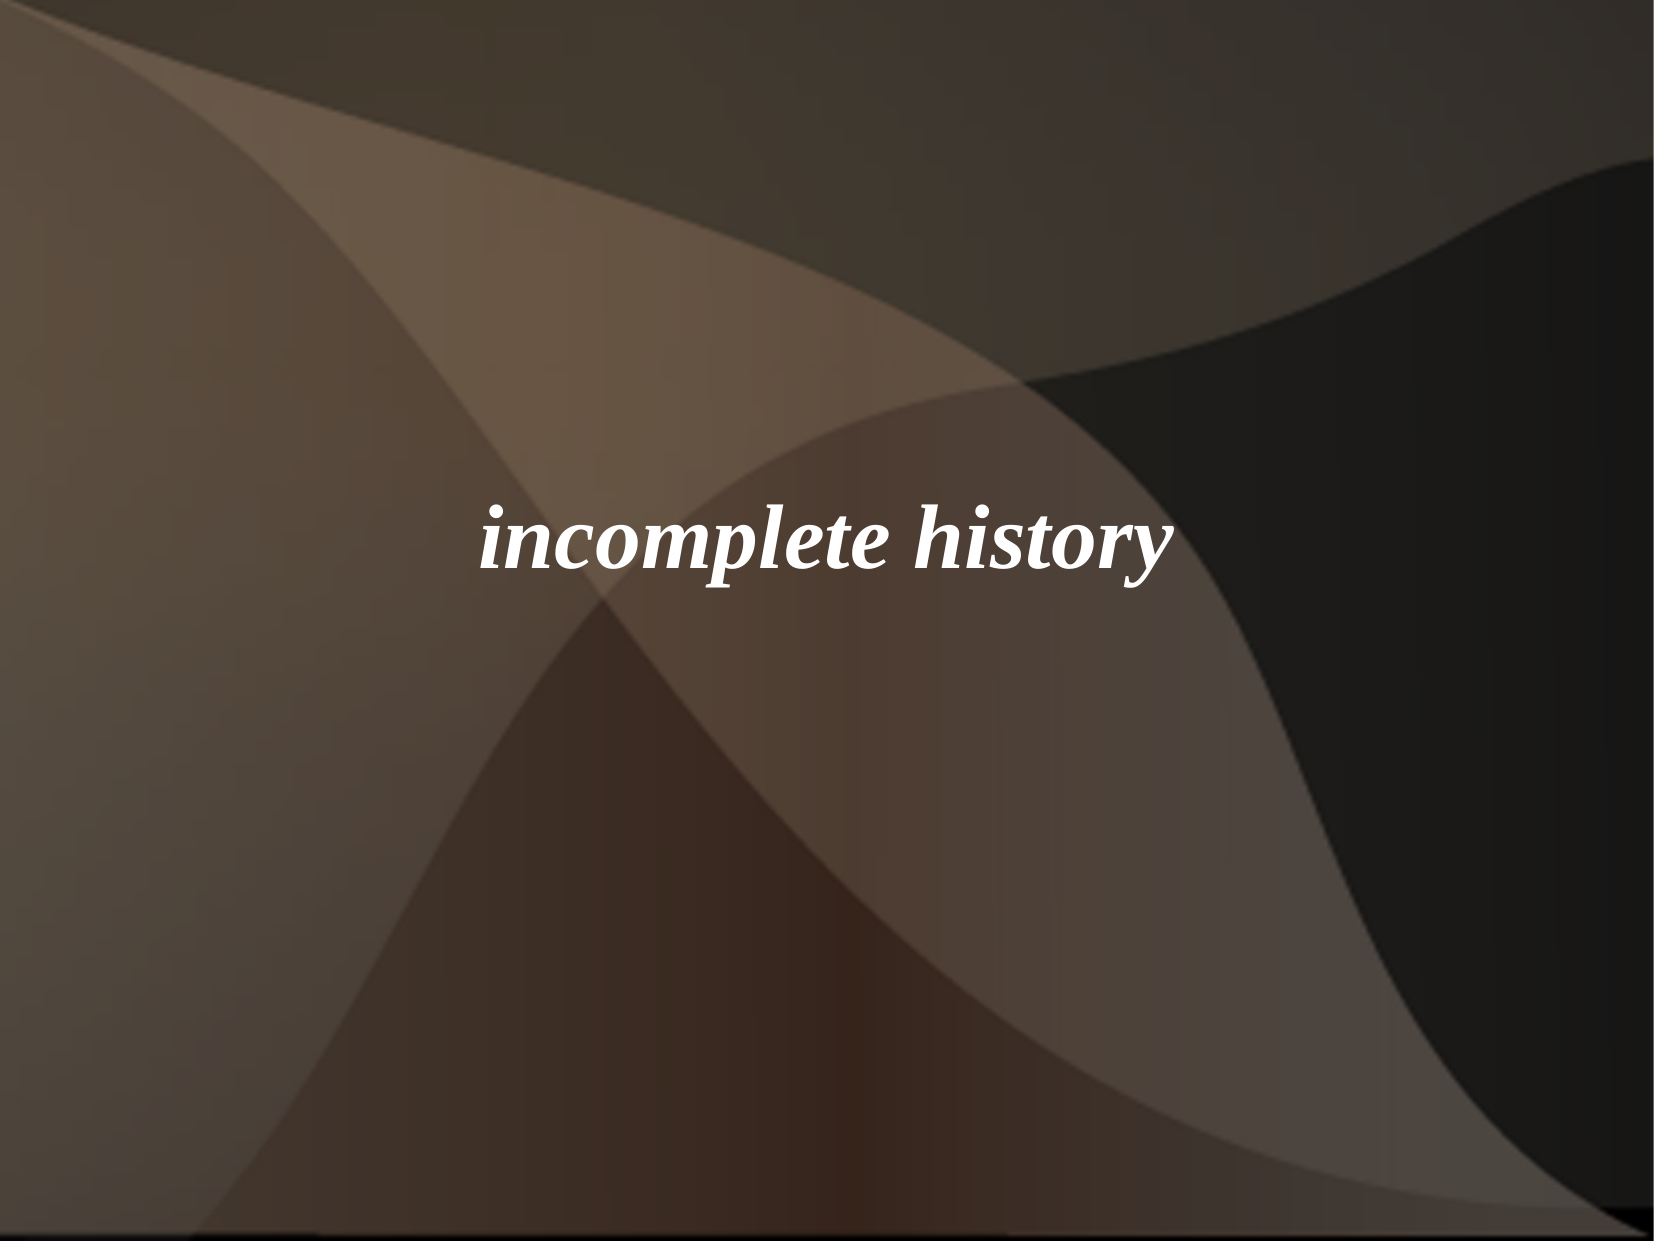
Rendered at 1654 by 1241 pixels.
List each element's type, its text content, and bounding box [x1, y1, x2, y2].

title incomplete history [82, 249, 1571, 826]
picture [0, 0, 1654, 1241]
